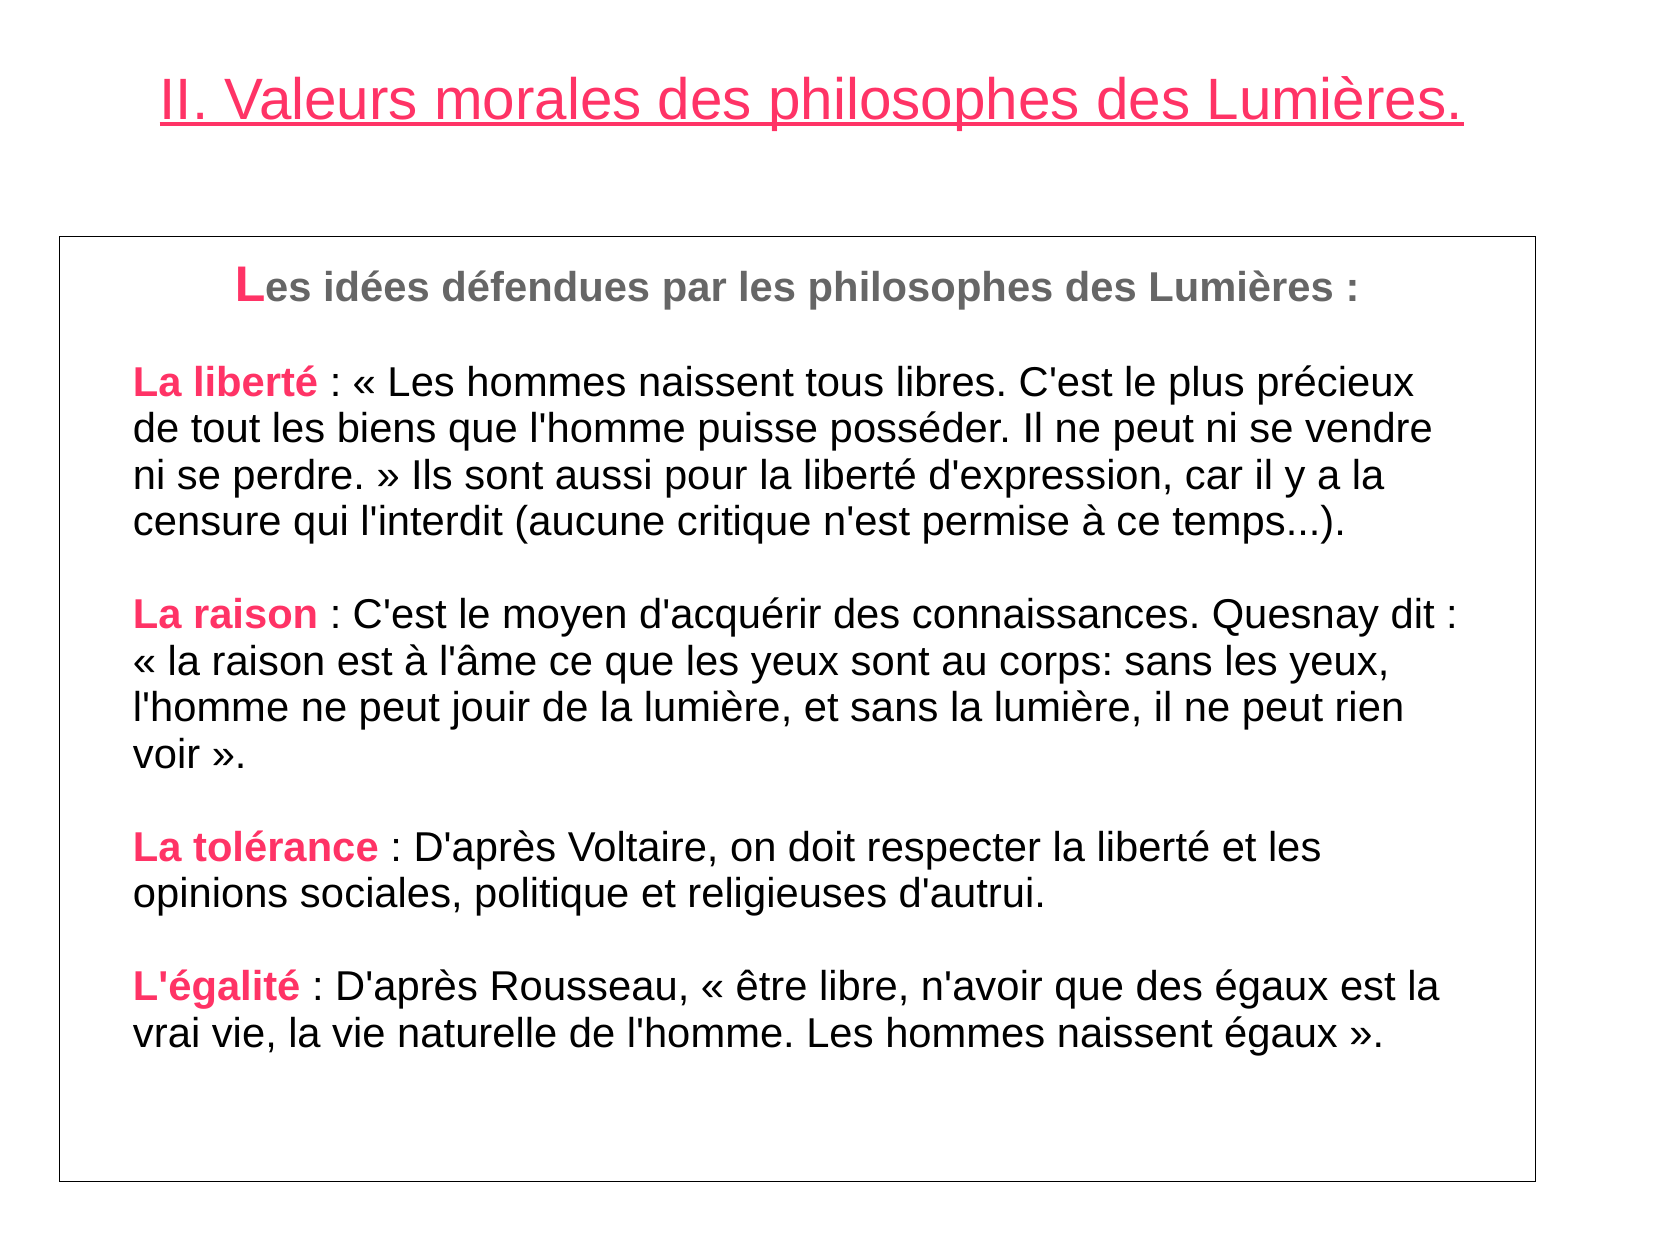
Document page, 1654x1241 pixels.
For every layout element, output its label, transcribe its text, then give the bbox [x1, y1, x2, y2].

text_box II. Valeurs morales des philosophes des Lumières. [118, 59, 1506, 139]
text_box Les idées défendues par les philosophes des Lumières : La liberté : « Les hommes naissent tous libres. C'est le plus précieux de tout les biens que l'homme puisse posséder. Il ne peut ni se vendre ni se perdre. » Ils sont aussi pour la liberté d'expression, car il y a la censure qui l'interdit (aucune critique n'est permise à ce temps...). La raison : C'est le moyen d'acquérir des connaissances. Quesnay dit : « la raison est à l'âme ce que les yeux sont au corps: sans les yeux, l'homme ne peut jouir de la lumière, et sans la lumière, il ne peut rien voir ». La tolérance : D'après Voltaire, on doit respecter la liberté et les opinions sociales, politique et religieuses d'autrui. L'égalité : D'après Rousseau, « être libre, n'avoir que des égaux est la vrai vie, la vie naturelle de l'homme. Les hommes naissent égaux ». [118, 248, 1477, 1152]
